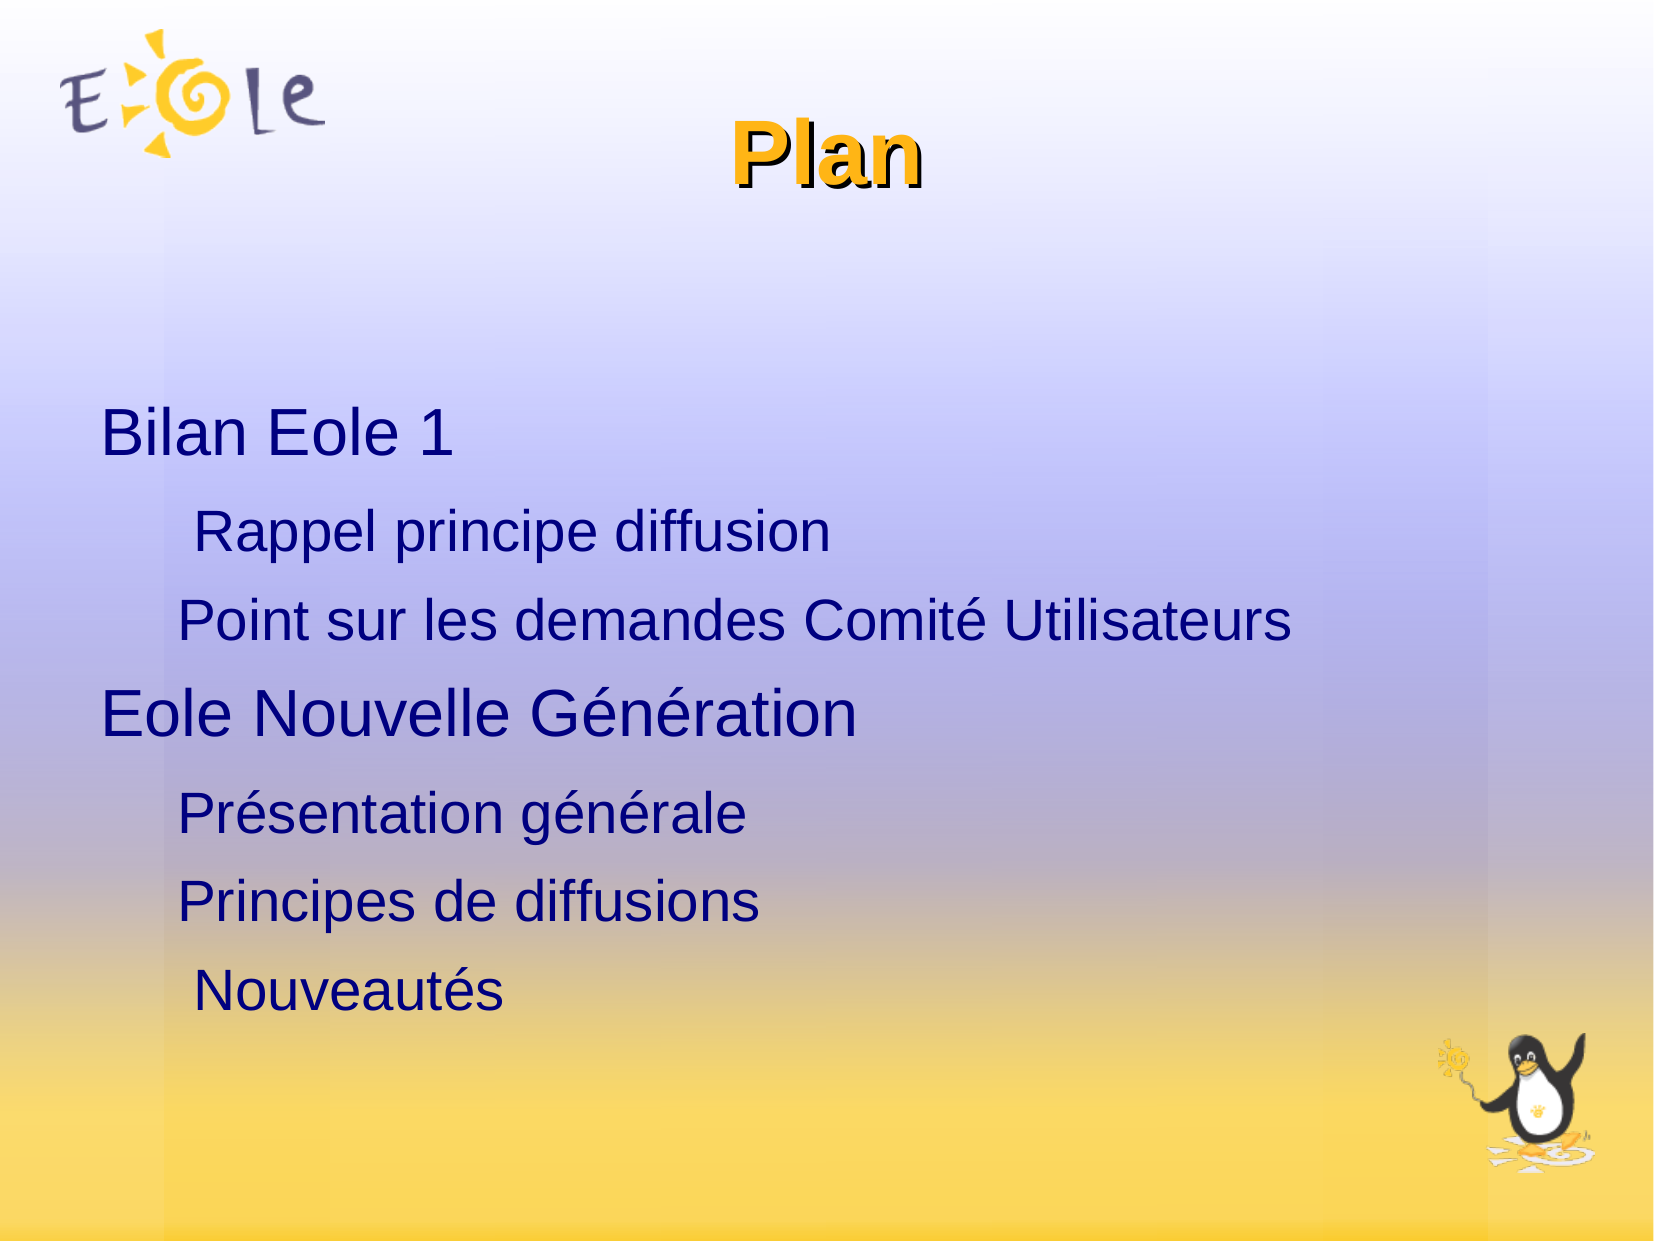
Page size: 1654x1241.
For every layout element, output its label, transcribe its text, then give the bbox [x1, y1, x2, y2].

title Plan [82, 49, 1571, 257]
list Bilan Eole 1 Rappel principe diffusion Point sur les demandes Comité Utilisateurs Eole Nouvelle Génération Présentation générale Principes de diffusions Nouveautés [82, 290, 1571, 1094]
picture [0, 0, 1654, 1241]
